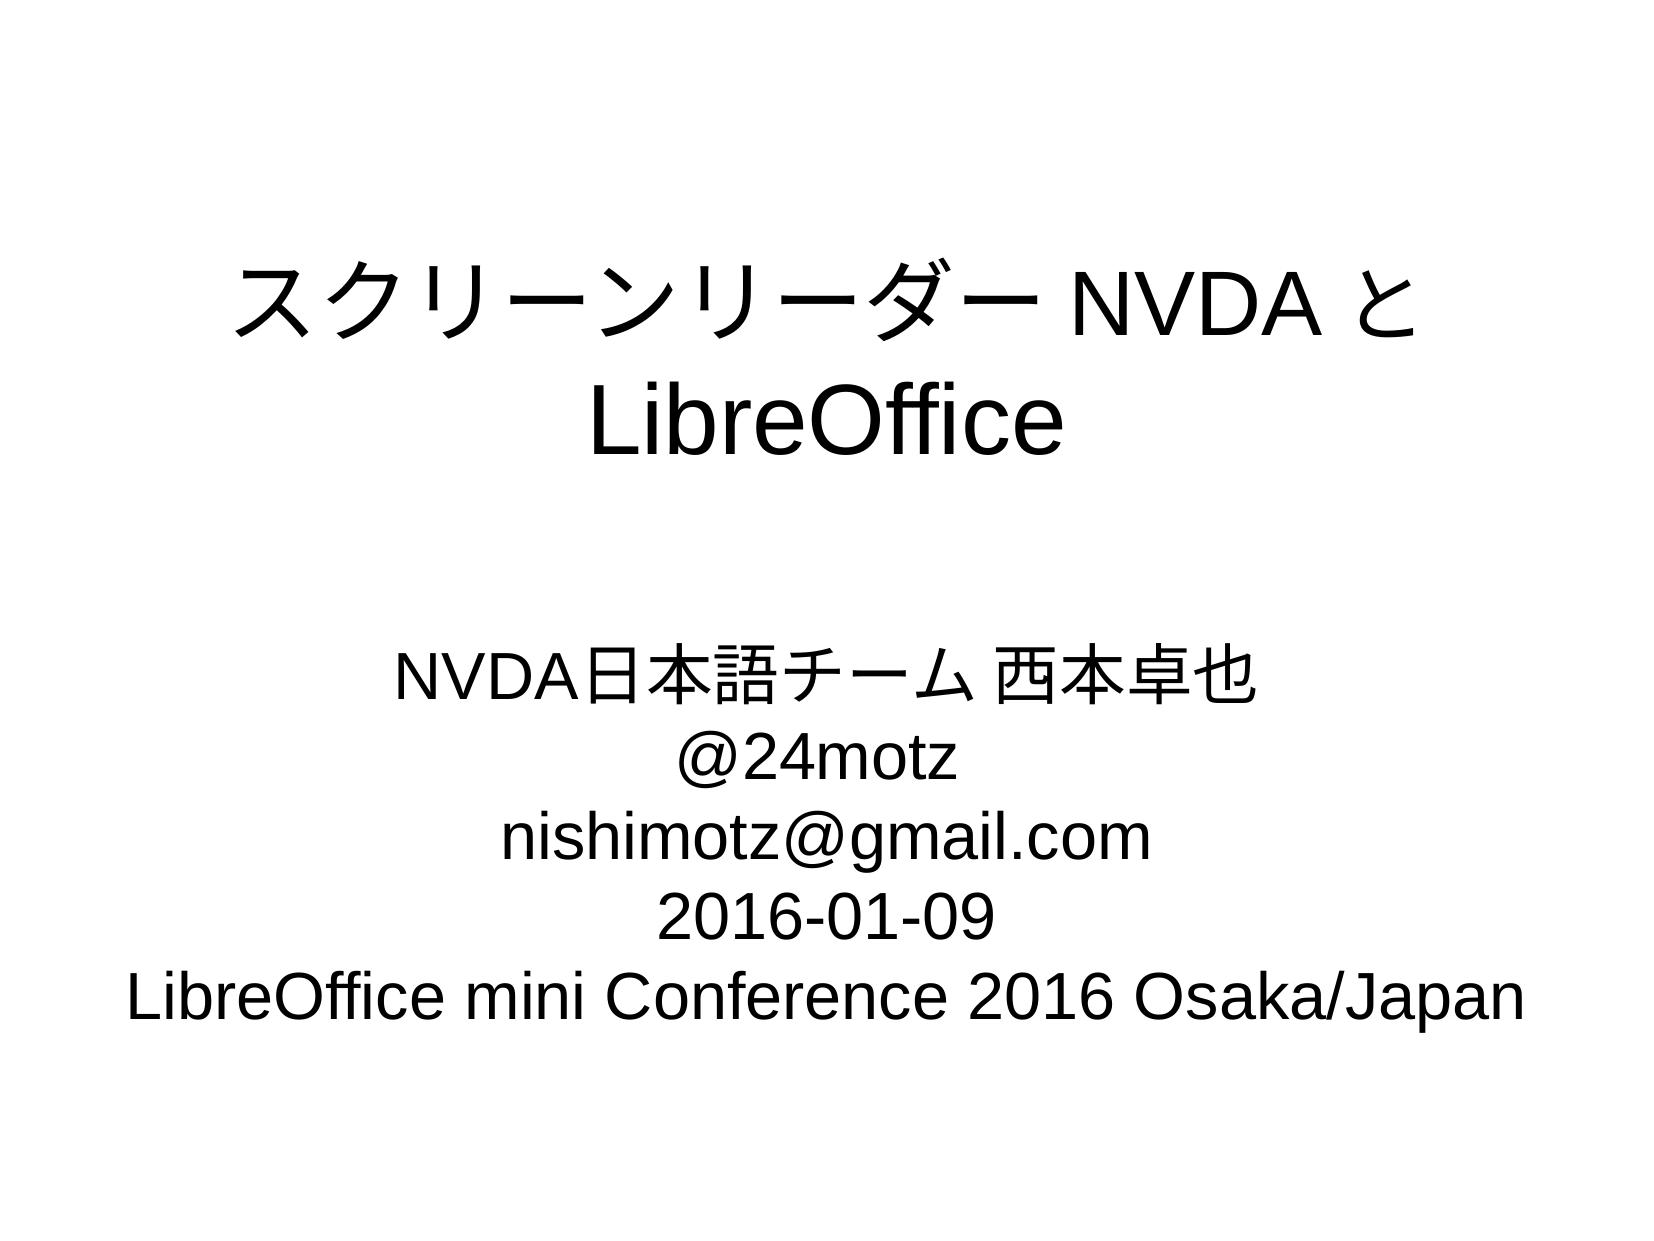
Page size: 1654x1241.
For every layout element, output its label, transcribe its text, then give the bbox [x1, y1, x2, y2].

title スクリーンリーダー NVDA と LibreOffice [82, 106, 1571, 578]
subtitle NVDA日本語チーム 西本卓也 @24motz nishimotz@gmail.com 2016-01-09 LibreOffice mini Conference 2016 Osaka/Japan [82, 578, 1571, 1087]
